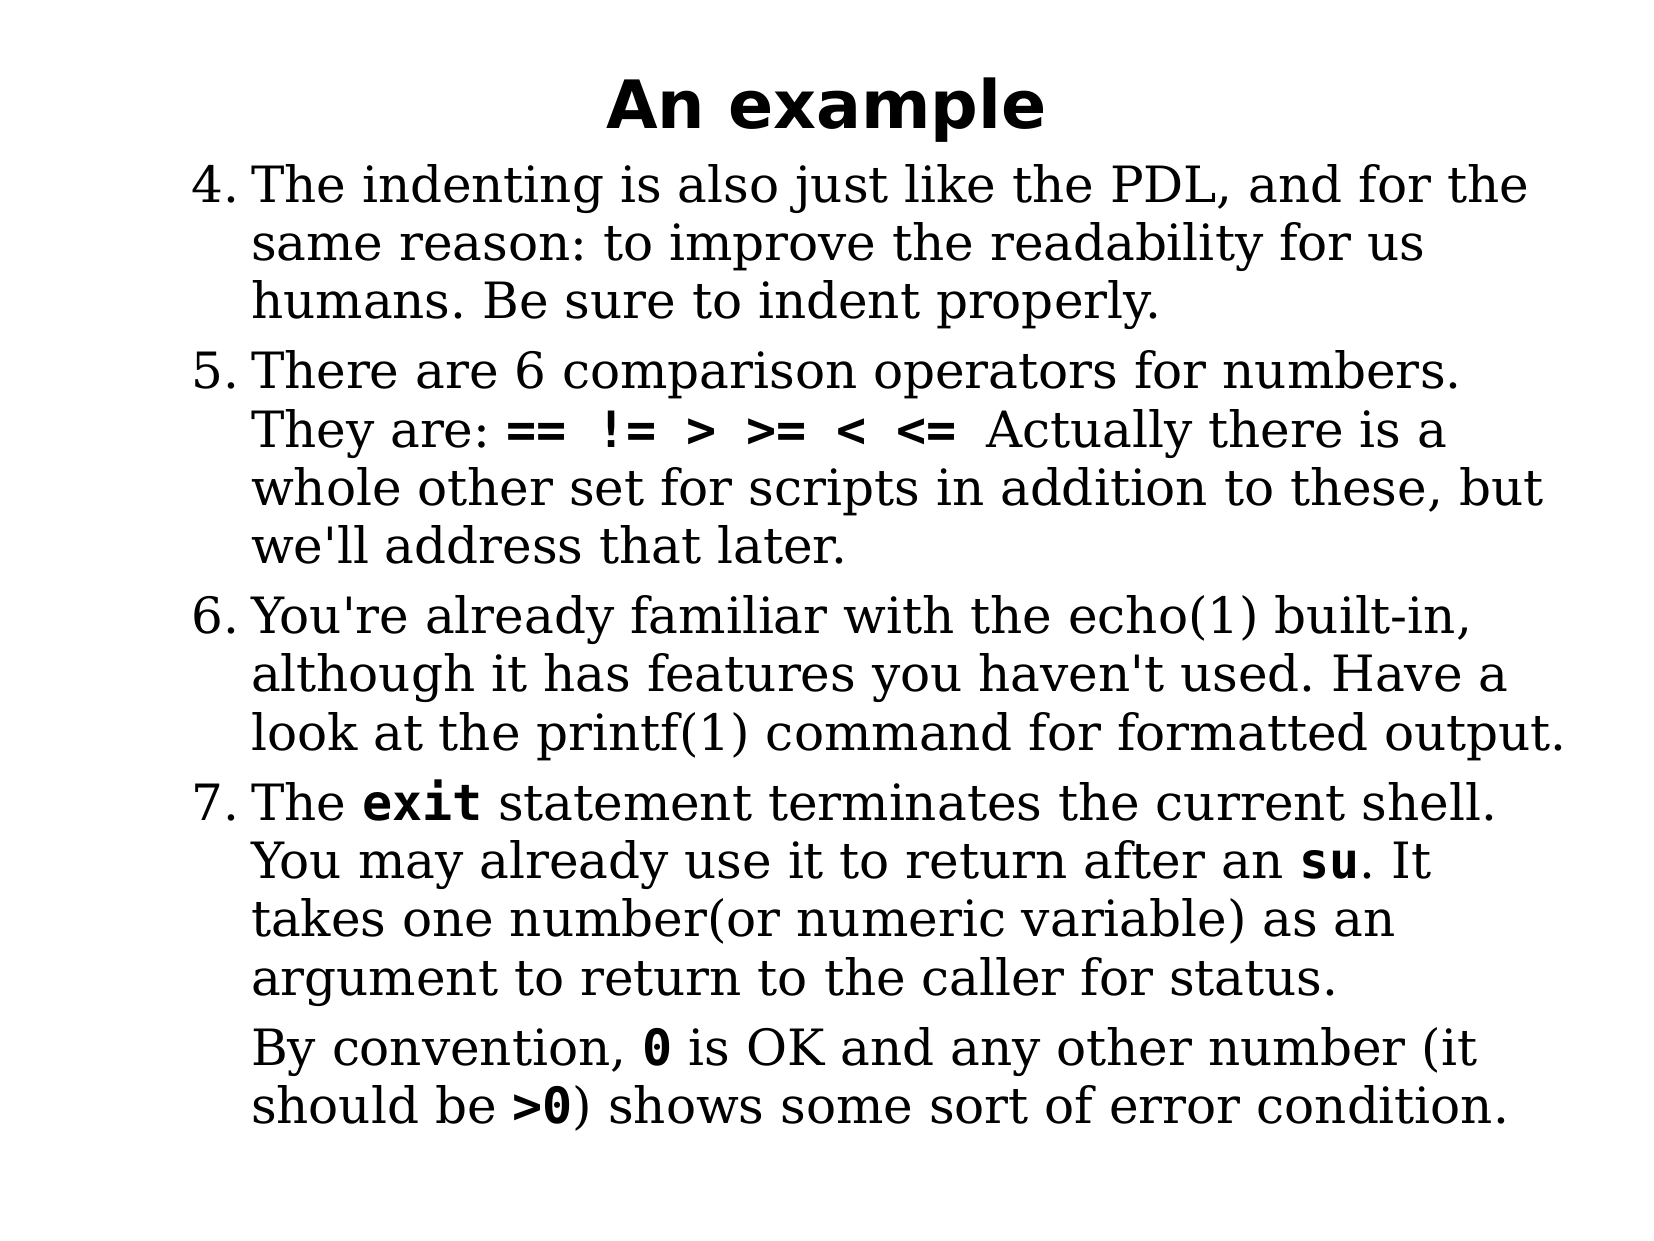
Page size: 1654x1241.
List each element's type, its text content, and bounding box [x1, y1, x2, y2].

text_box An example The indenting is also just like the PDL, and for the same reason: to improve the readability for us humans. Be sure to indent properly. There are 6 comparison operators for numbers. They are: == != > >= < <= Actually there is a whole other set for scripts in addition to these, but we'll address that later. You're already familiar with the echo(1) built-in, although it has features you haven't used. Have a look at the printf(1) command for formatted output. The exit statement terminates the current shell. You may already use it to return after an su. It takes one number(or numeric variable) as an argument to return to the caller for status. By convention, 0 is OK and any other number (it should be >0) shows some sort of error condition. [59, 59, 1595, 1143]
